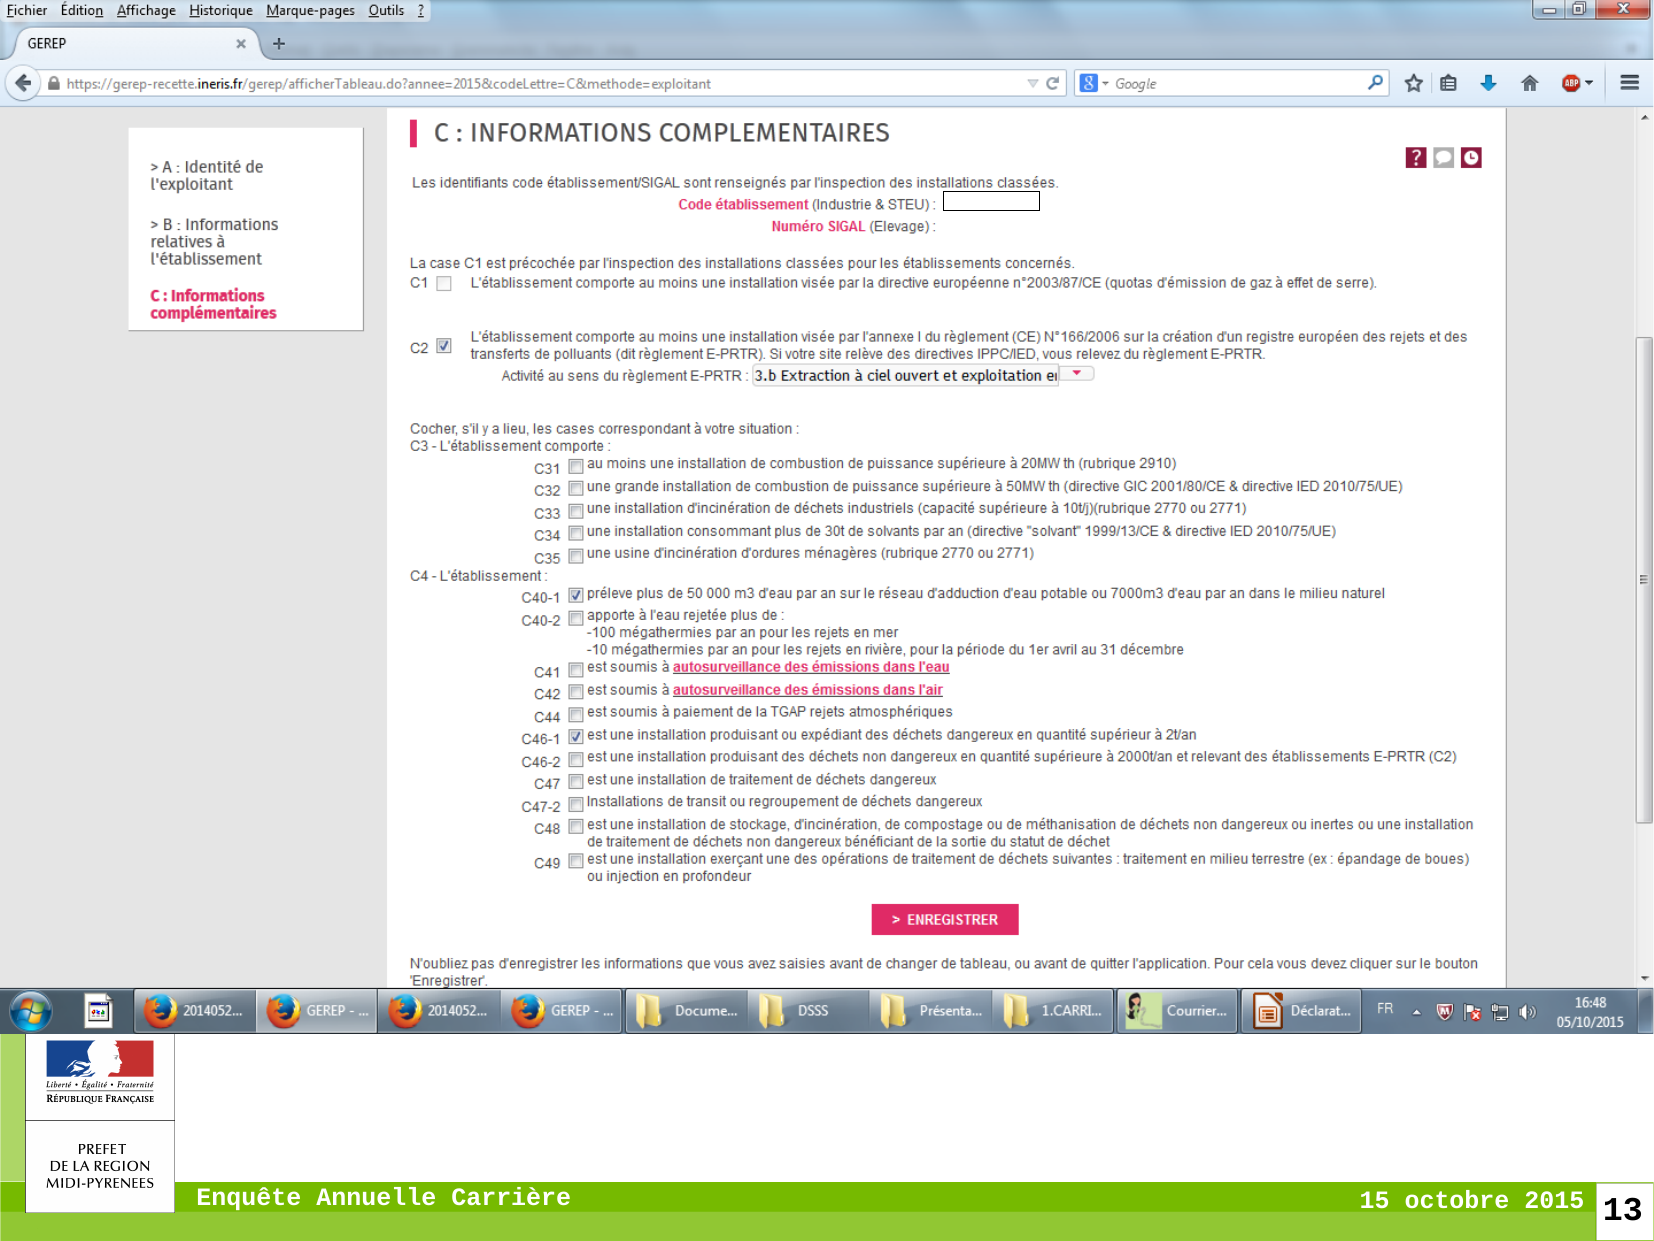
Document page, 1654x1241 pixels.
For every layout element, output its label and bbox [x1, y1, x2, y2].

picture [0, 0, 1654, 1241]
text_box [943, 191, 1040, 211]
